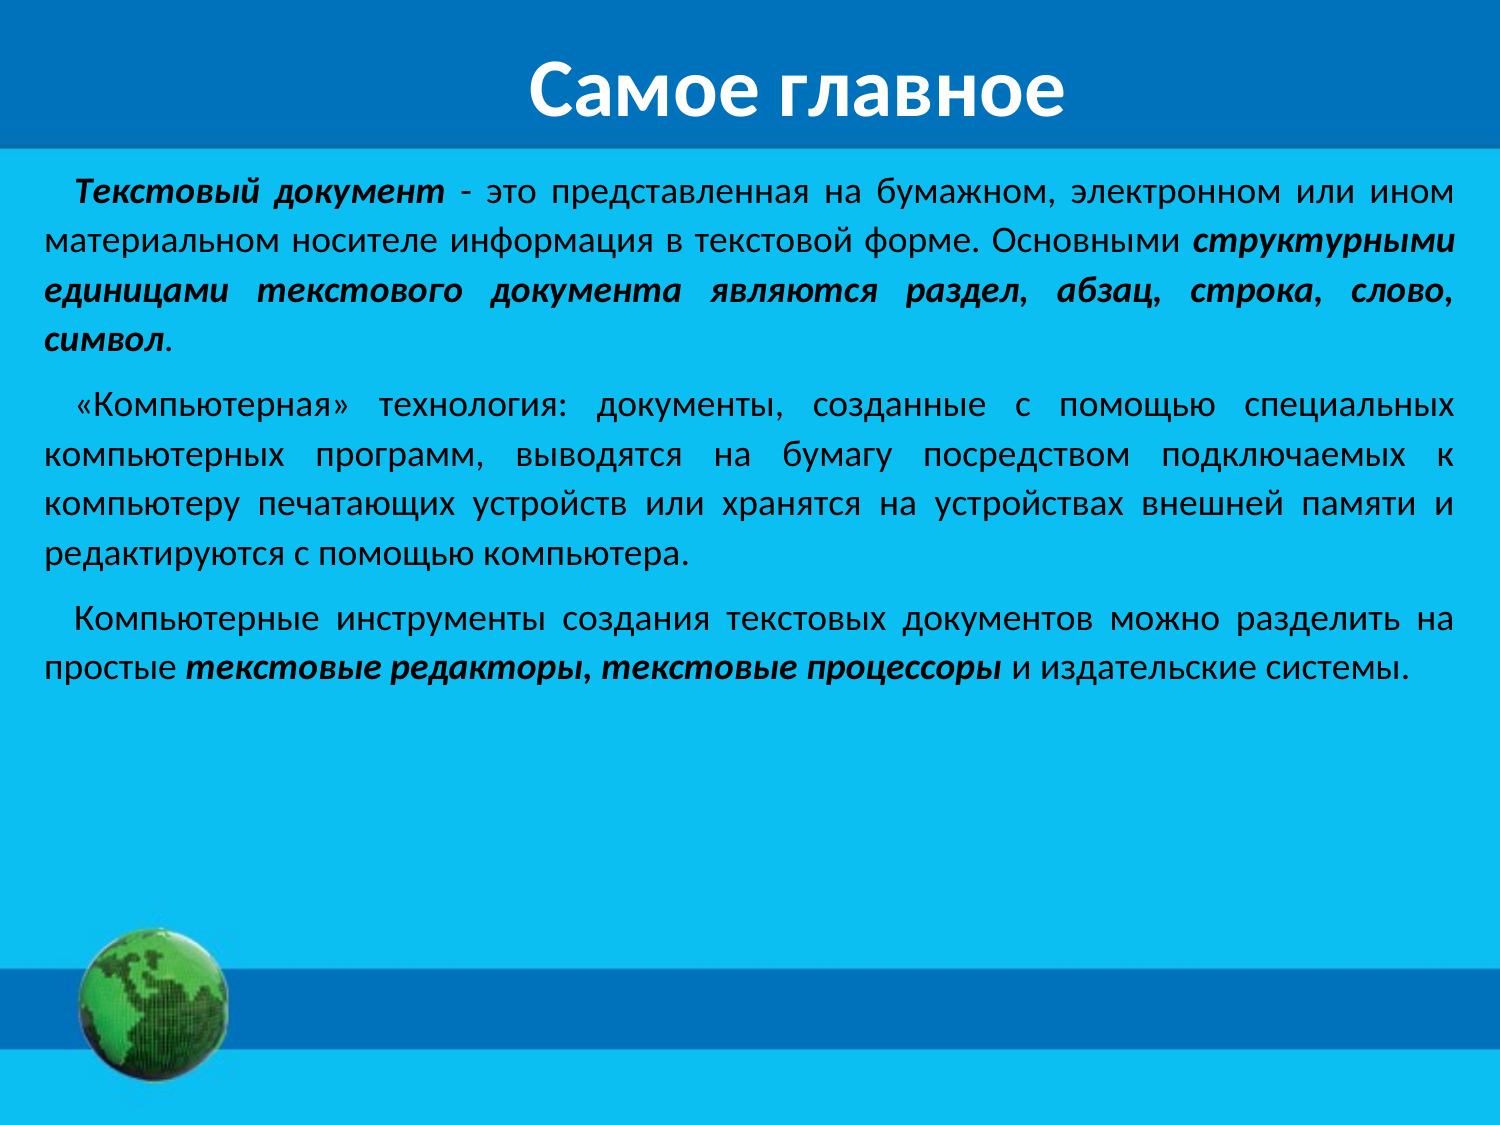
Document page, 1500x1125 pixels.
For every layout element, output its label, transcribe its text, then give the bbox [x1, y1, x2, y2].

picture [0, 0, 1500, 146]
text_box Текстовый документ - это представленная на бумажном, электронном или ином материальном носителе информация в текстовой форме. Основными структурными единицами текстового документа являются раздел, абзац, строка, слово, символ. «Компьютерная» технология: документы, созданные с помощью специальных компьютерных программ, выводятся на бумагу посредством подключаемых к компьютеру печатающих устройств или хранятся на устройствах внешней памяти и редактируются с помощью компьютера. Компьютерные инструменты создания текстовых документов можно разделить на простые текстовые редакторы, текстовые процессоры и издательские системы. [29, 153, 1471, 696]
picture [0, 924, 1500, 1084]
text_box Самое главное [171, 30, 1425, 135]
